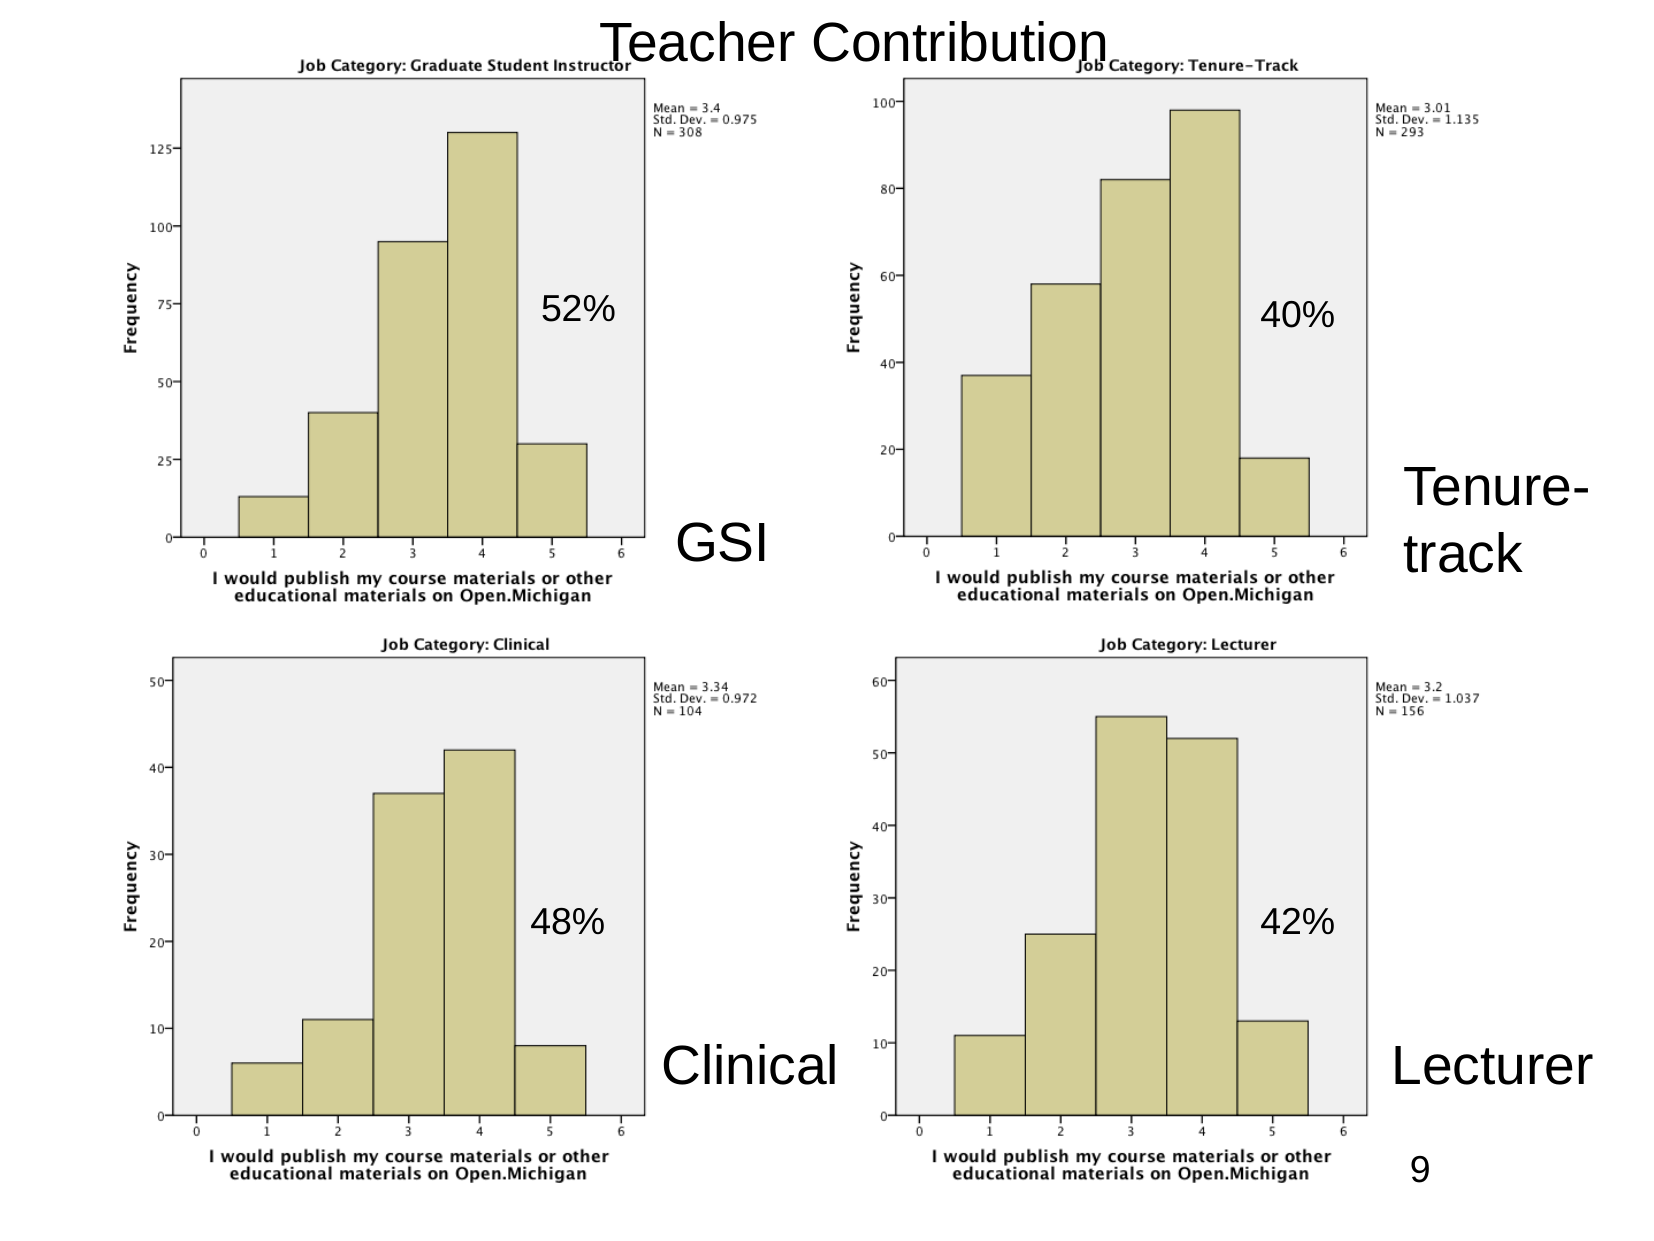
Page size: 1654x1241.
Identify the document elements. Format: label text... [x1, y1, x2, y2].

text_box 48% [515, 881, 621, 950]
text_box 40% [1245, 275, 1351, 344]
picture [103, 41, 1549, 1200]
text_box GSI [660, 490, 785, 580]
text_box Teacher Contribution [584, 0, 1125, 81]
text_box <number> [1184, 1129, 1530, 1213]
text_box Tenure-track [1388, 435, 1613, 591]
text_box 42% [1245, 881, 1351, 950]
text_box Lecturer [1376, 1014, 1610, 1104]
text_box Clinical [646, 1014, 855, 1104]
text_box 52% [526, 269, 631, 338]
